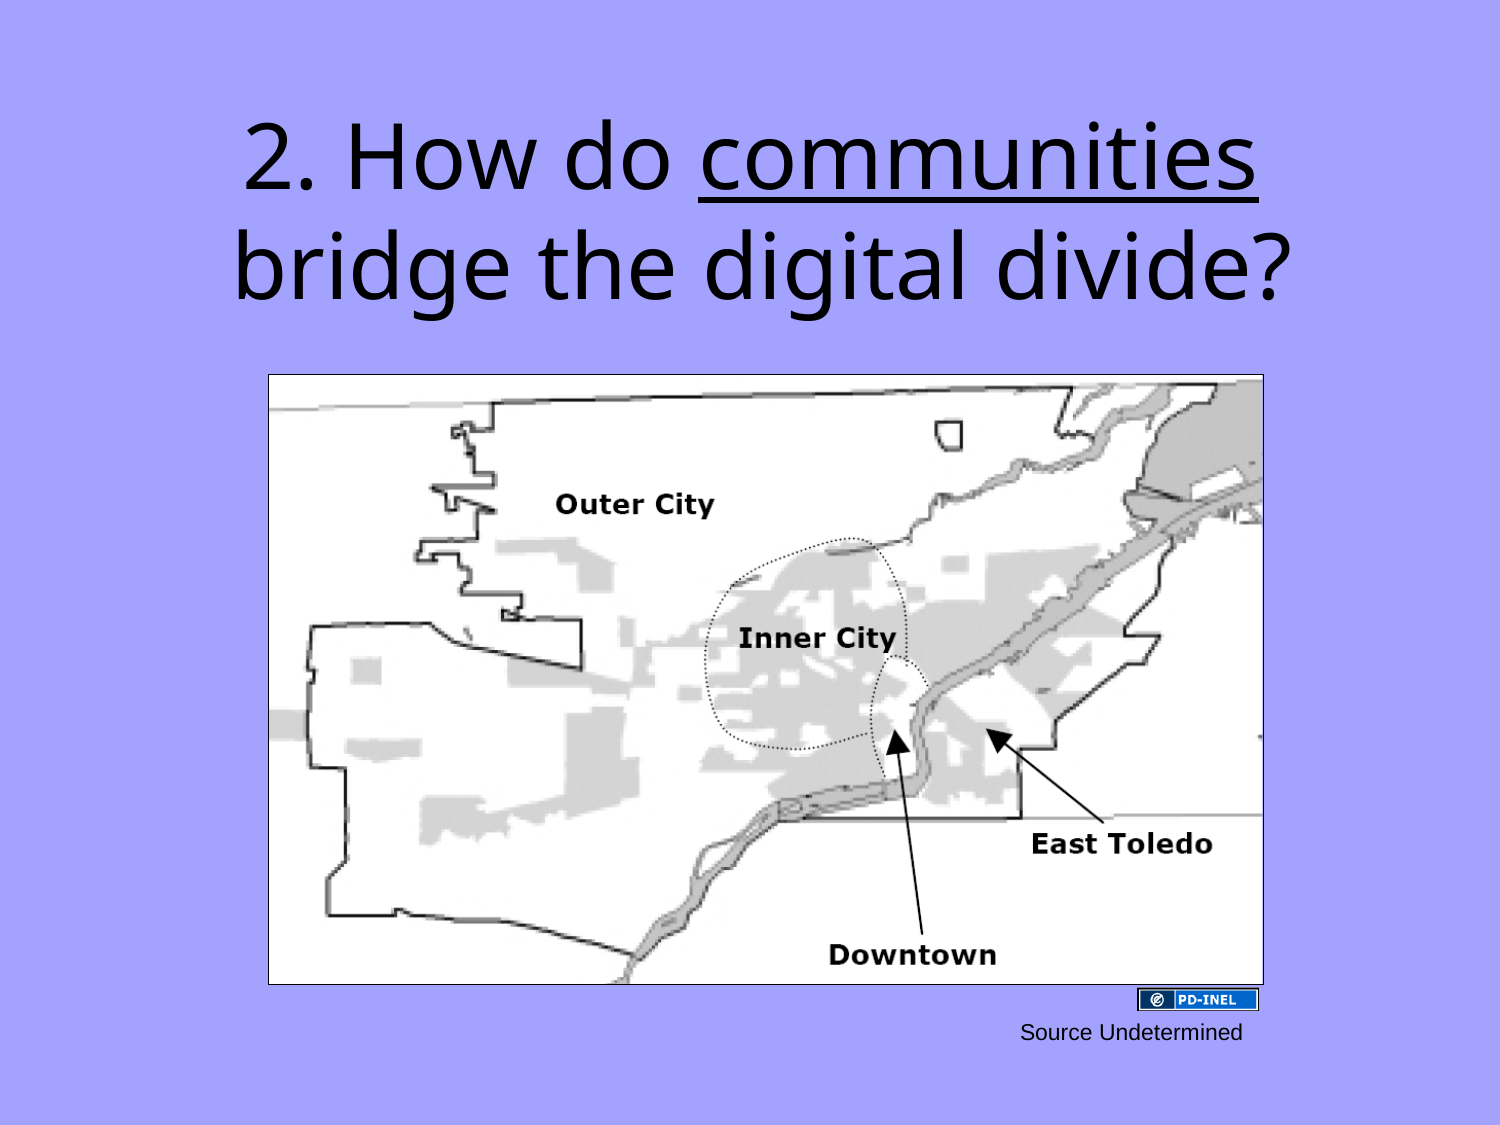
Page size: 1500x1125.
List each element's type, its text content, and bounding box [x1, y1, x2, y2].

picture [1137, 987, 1259, 1011]
title 2. How do communities bridge the digital divide? [12, 87, 1500, 329]
picture [268, 375, 1263, 984]
text_box Source Undetermined [983, 1012, 1259, 1050]
